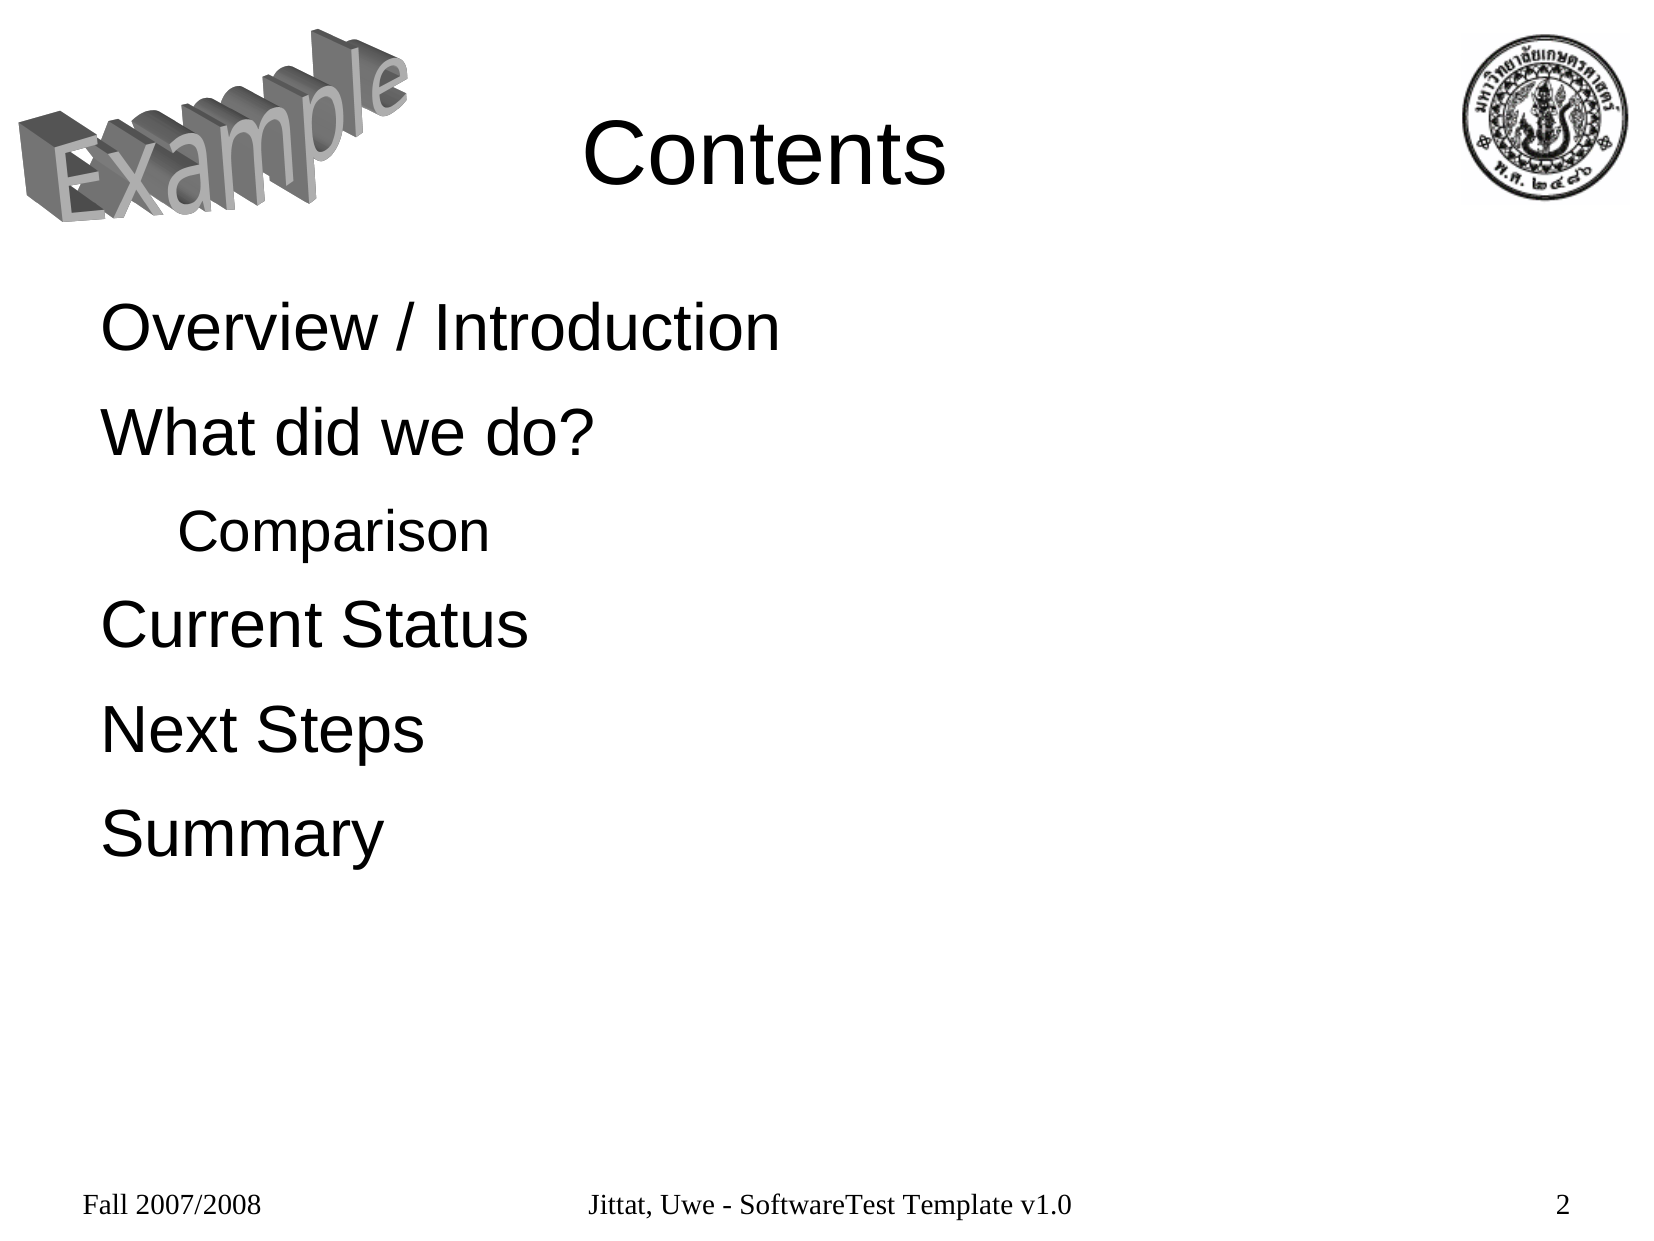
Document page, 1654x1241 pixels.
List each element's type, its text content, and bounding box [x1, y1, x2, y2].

list Overview / Introduction What did we do? Comparison Current Status Next Steps Summary [82, 290, 1571, 1182]
picture [1461, 33, 1630, 205]
title Contents [82, 49, 1447, 257]
